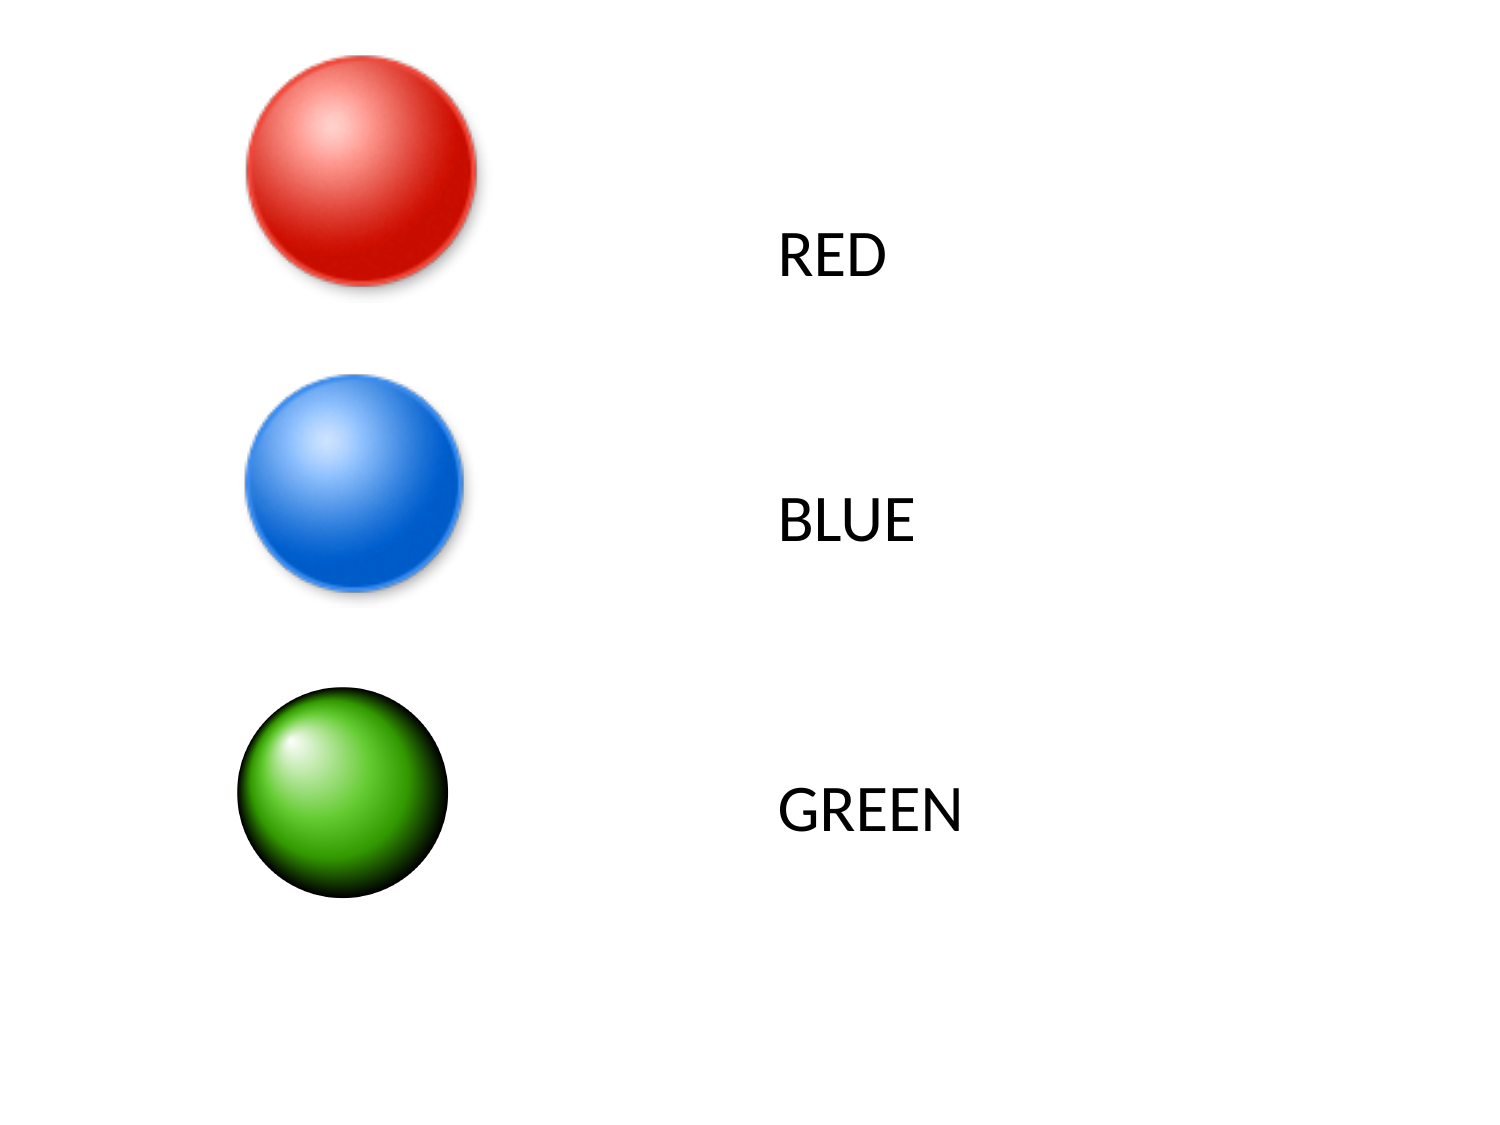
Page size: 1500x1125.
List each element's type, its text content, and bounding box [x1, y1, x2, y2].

picture [230, 680, 455, 906]
picture [242, 54, 493, 303]
picture [241, 373, 479, 608]
list RED BLUE GREEN [762, 30, 1426, 1083]
